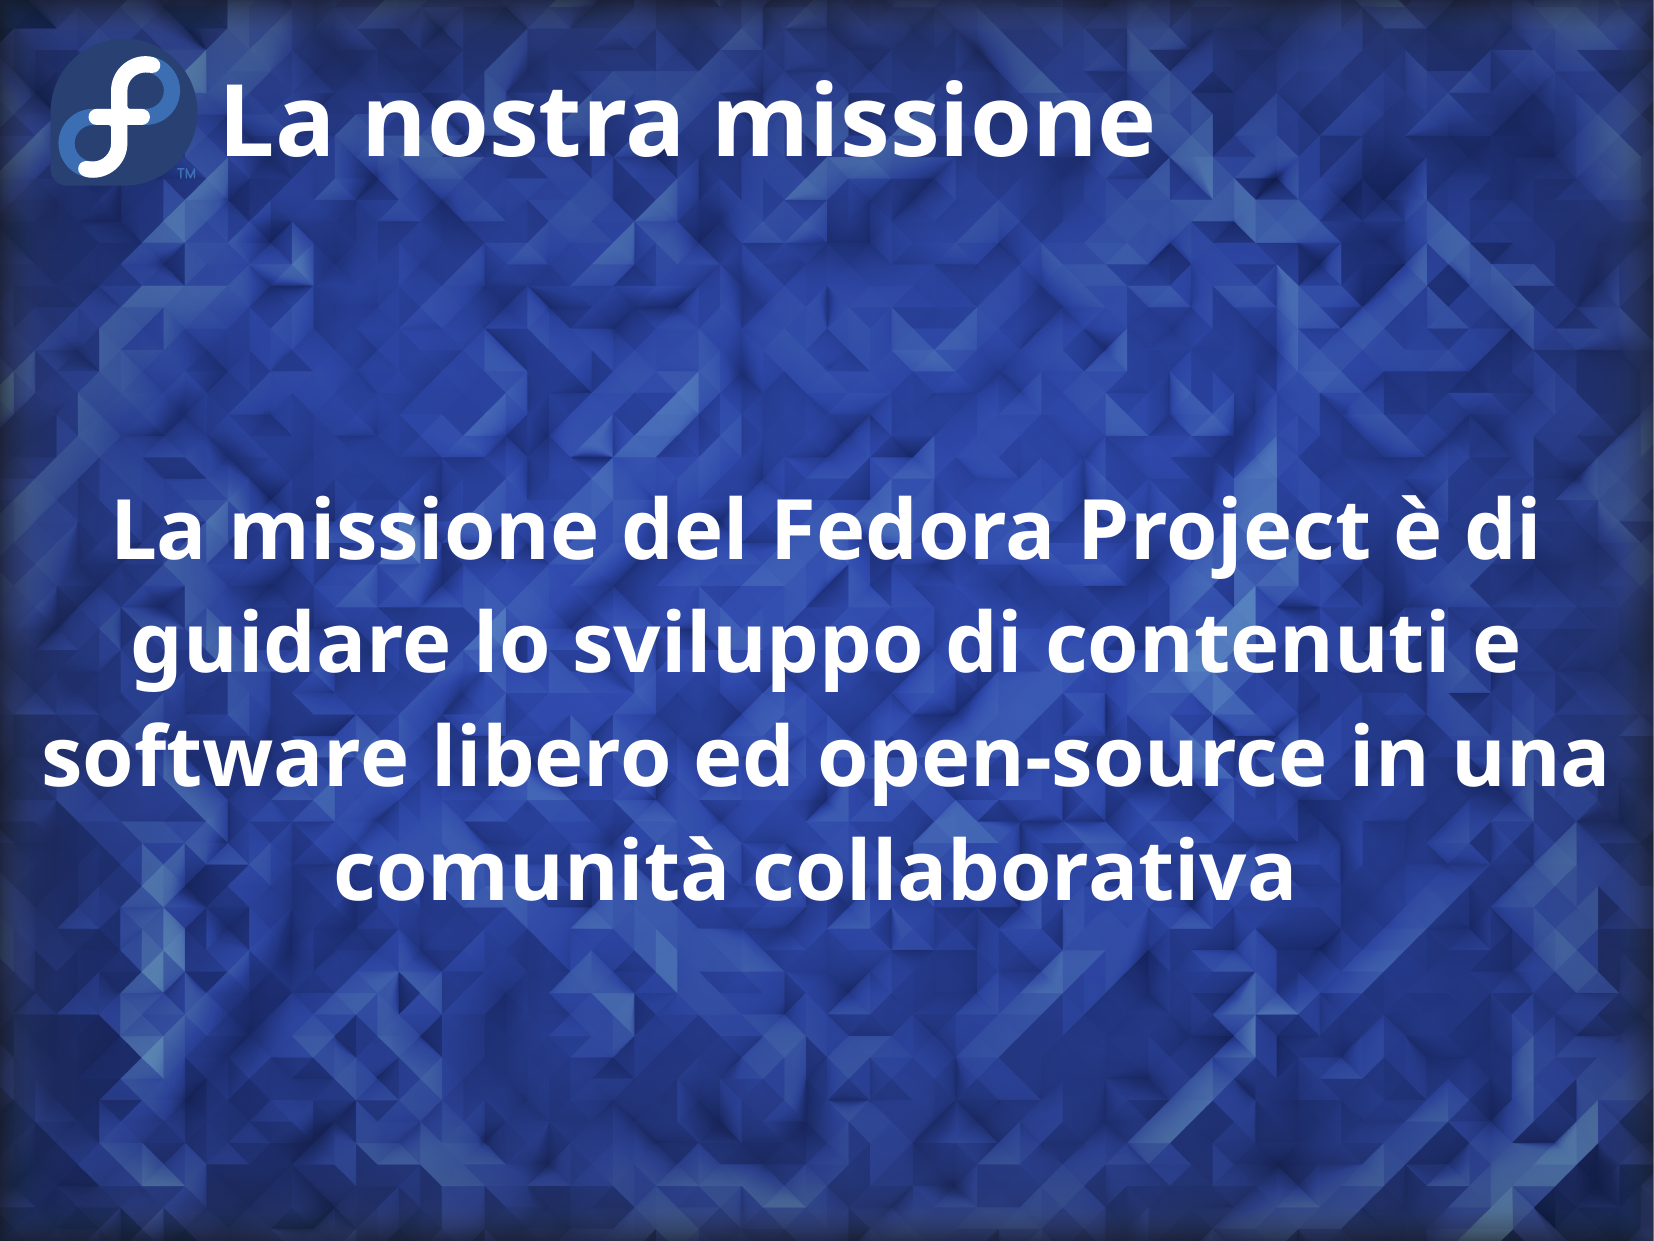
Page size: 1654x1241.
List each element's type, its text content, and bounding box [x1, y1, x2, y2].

text_box La missione del Fedora Project è di guidare lo sviluppo di contenuti e software libero ed open-source in una comunità collaborativa [35, 237, 1619, 1158]
picture [0, 0, 1654, 1241]
title La nostra missione [272, 23, 1654, 213]
